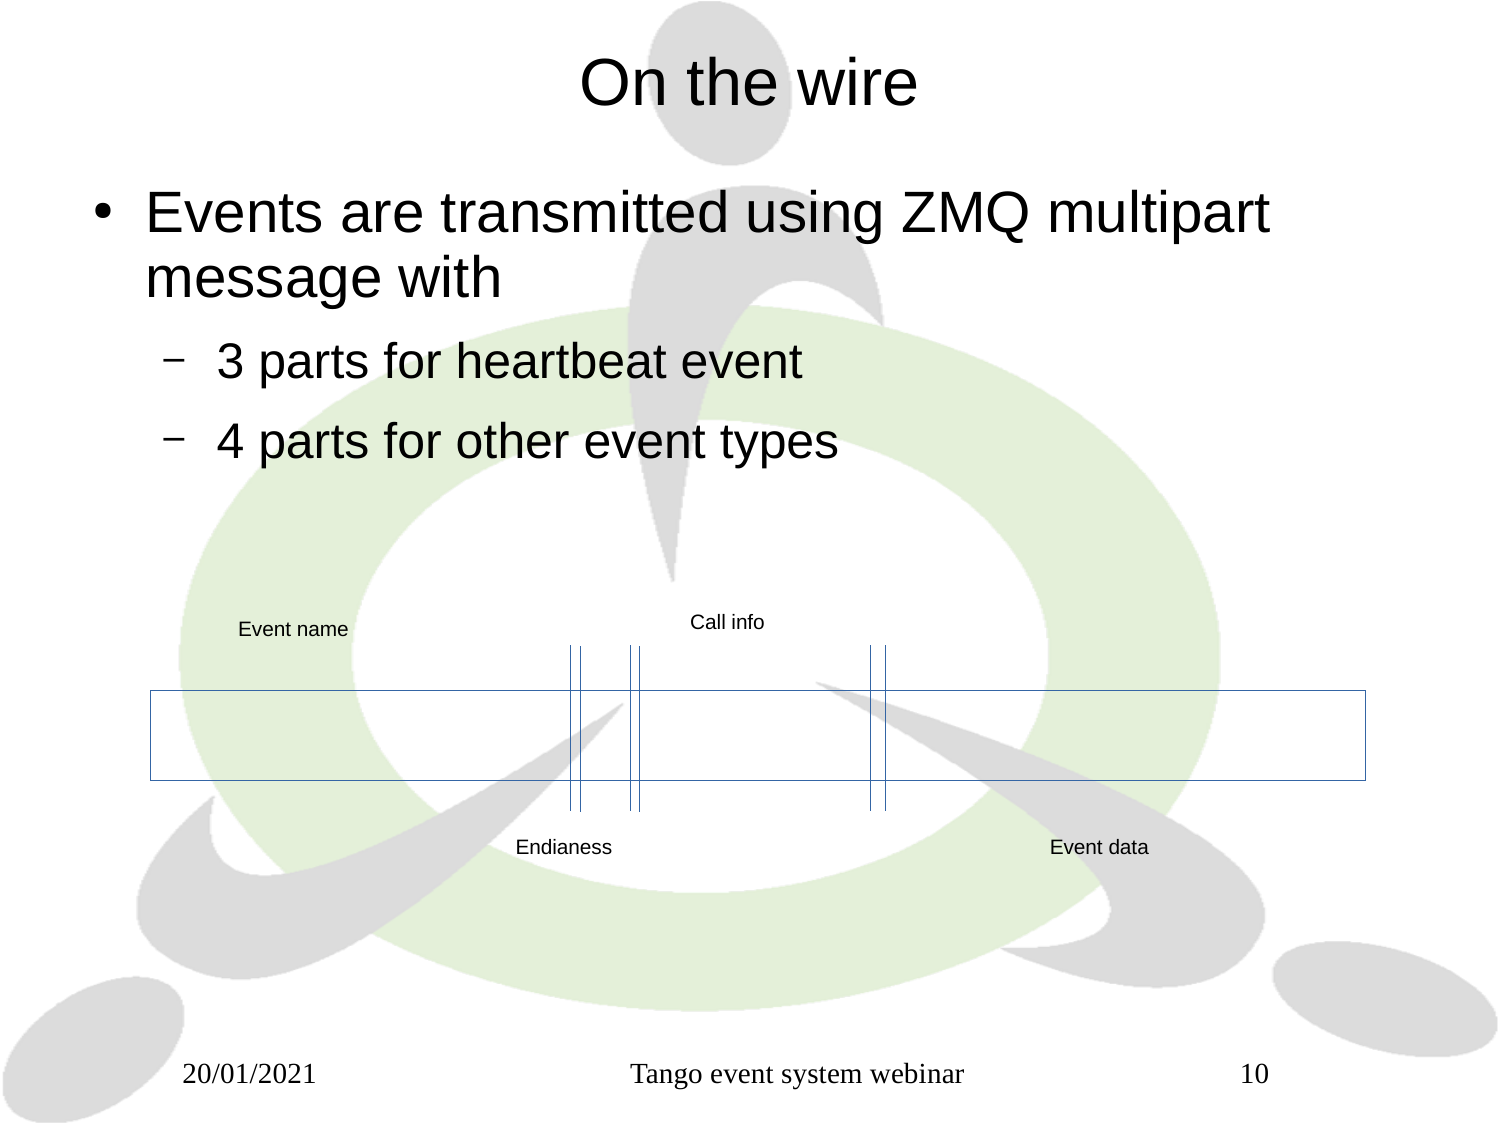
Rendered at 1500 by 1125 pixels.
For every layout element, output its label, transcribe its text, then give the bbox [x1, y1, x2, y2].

text_box [150, 690, 570, 781]
text_box Endianess [500, 828, 628, 867]
text_box [631, 690, 639, 781]
picture [0, 0, 1500, 1125]
text_box [581, 690, 630, 781]
list Events are transmitted using ZMQ multipart message with 3 parts for heartbeat event 4 parts for other event types [75, 179, 1425, 540]
text_box Event name [223, 610, 453, 649]
text_box [571, 690, 580, 781]
text_box [640, 690, 870, 781]
text_box [886, 690, 1366, 781]
text_box [871, 690, 885, 781]
title On the wire [75, 29, 1426, 136]
text_box Event data [1035, 828, 1244, 867]
text_box Call info [675, 603, 841, 642]
